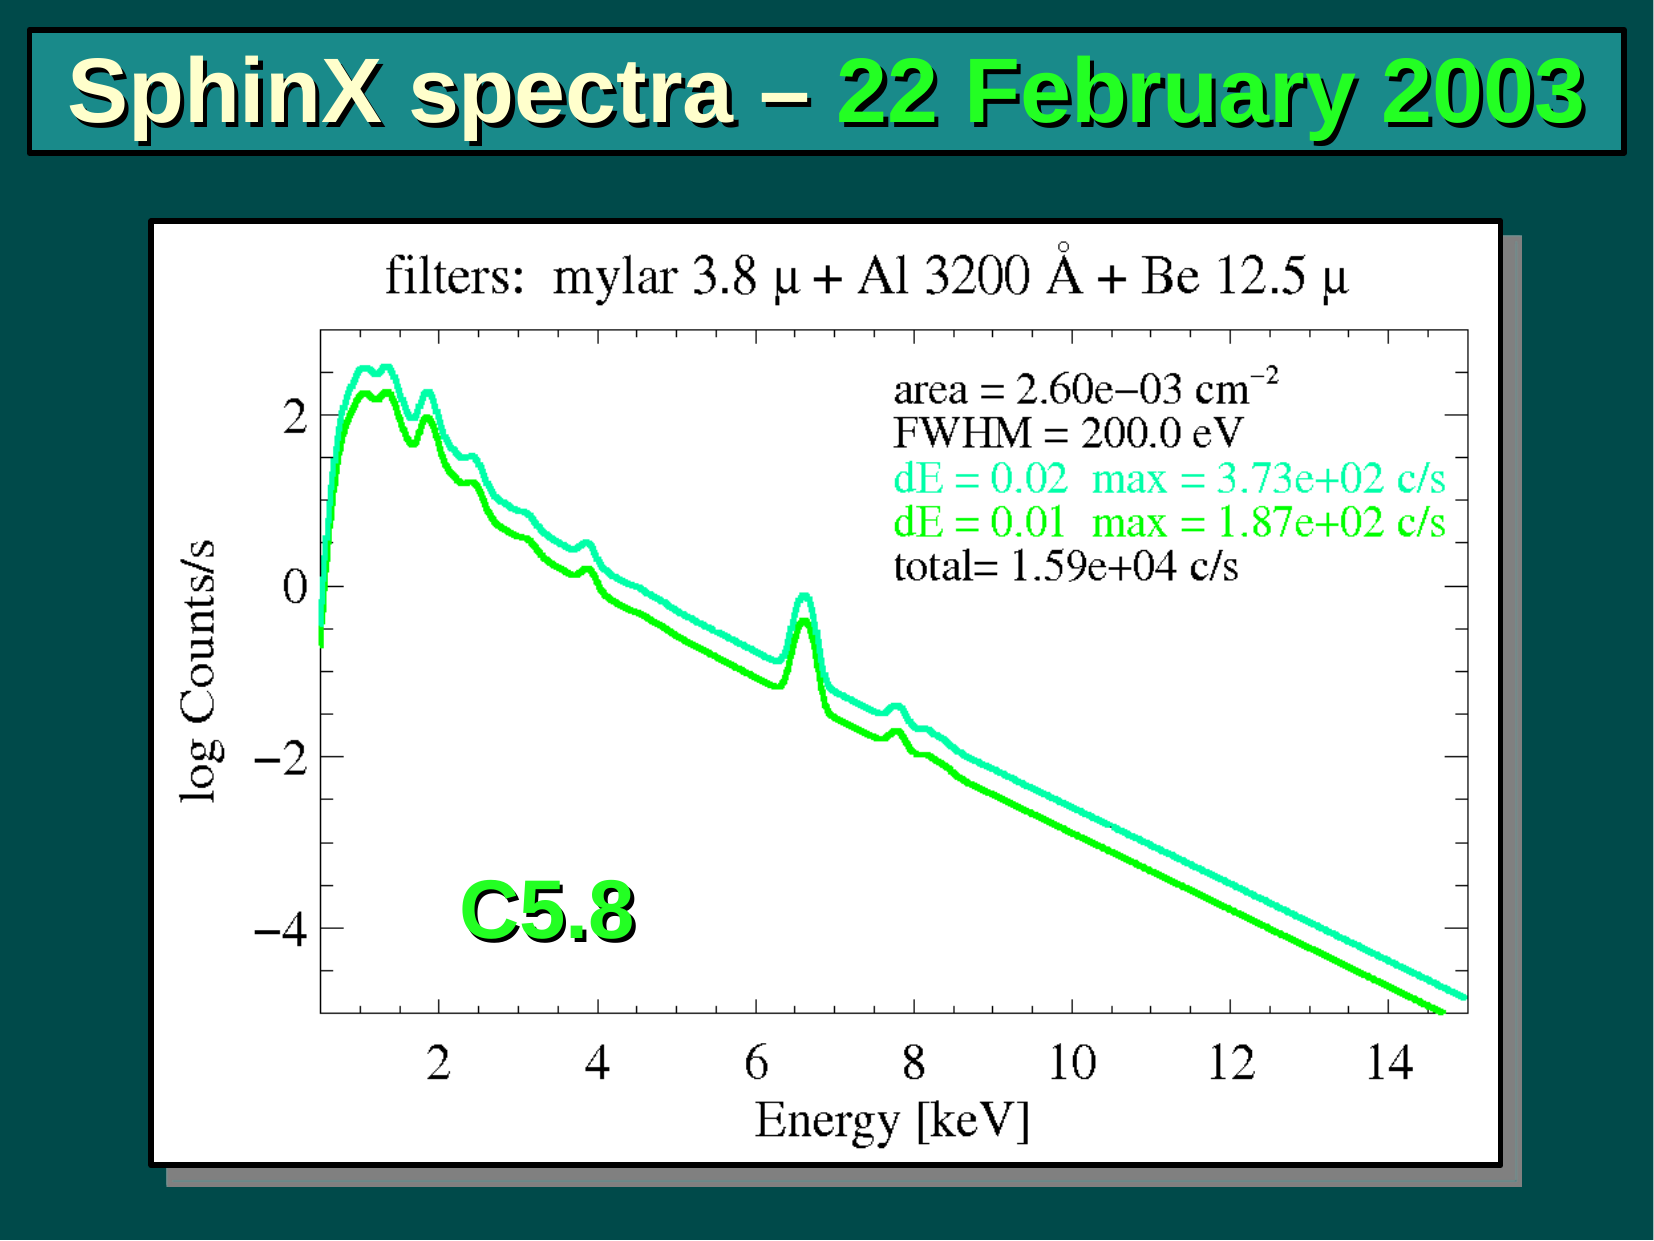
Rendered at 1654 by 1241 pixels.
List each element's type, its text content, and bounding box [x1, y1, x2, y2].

text_box C5.8 [324, 856, 650, 986]
text_box SphinX spectra – 22 February 2003 [29, 29, 1625, 153]
picture [154, 223, 1498, 1163]
